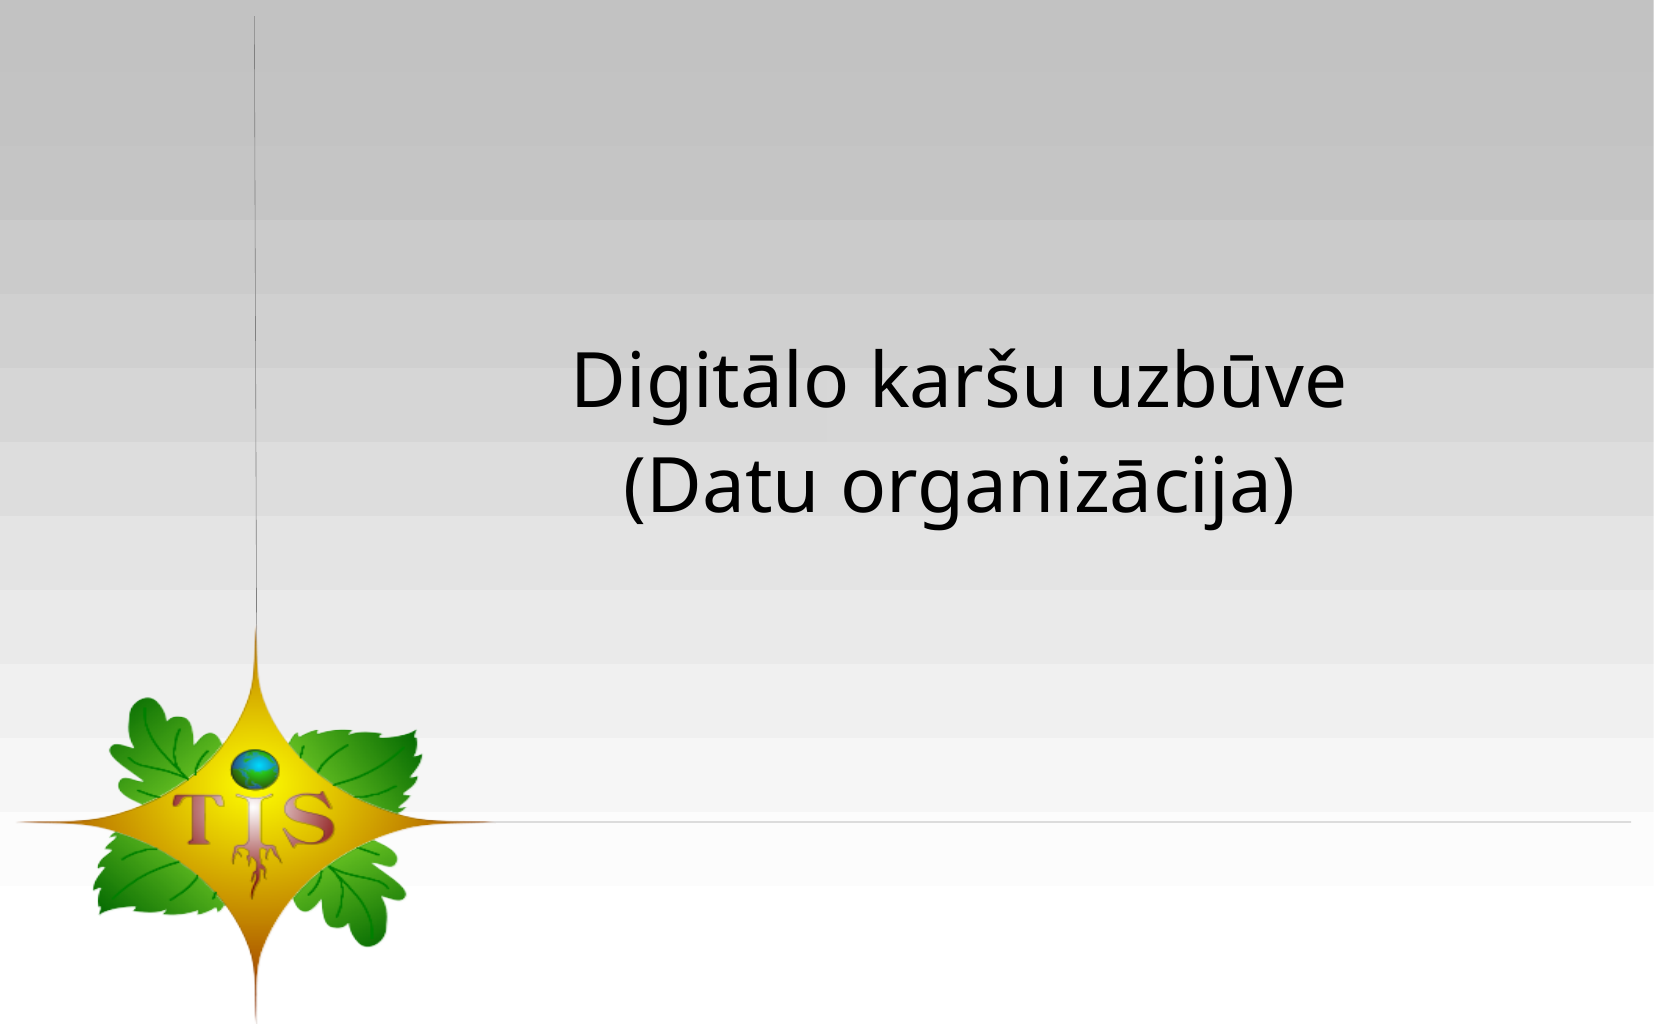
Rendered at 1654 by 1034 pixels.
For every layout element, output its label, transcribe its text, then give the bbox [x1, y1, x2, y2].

picture [0, 0, 1654, 1034]
title Digitālo karšu uzbūve (Datu organizācija) [324, 344, 1595, 517]
